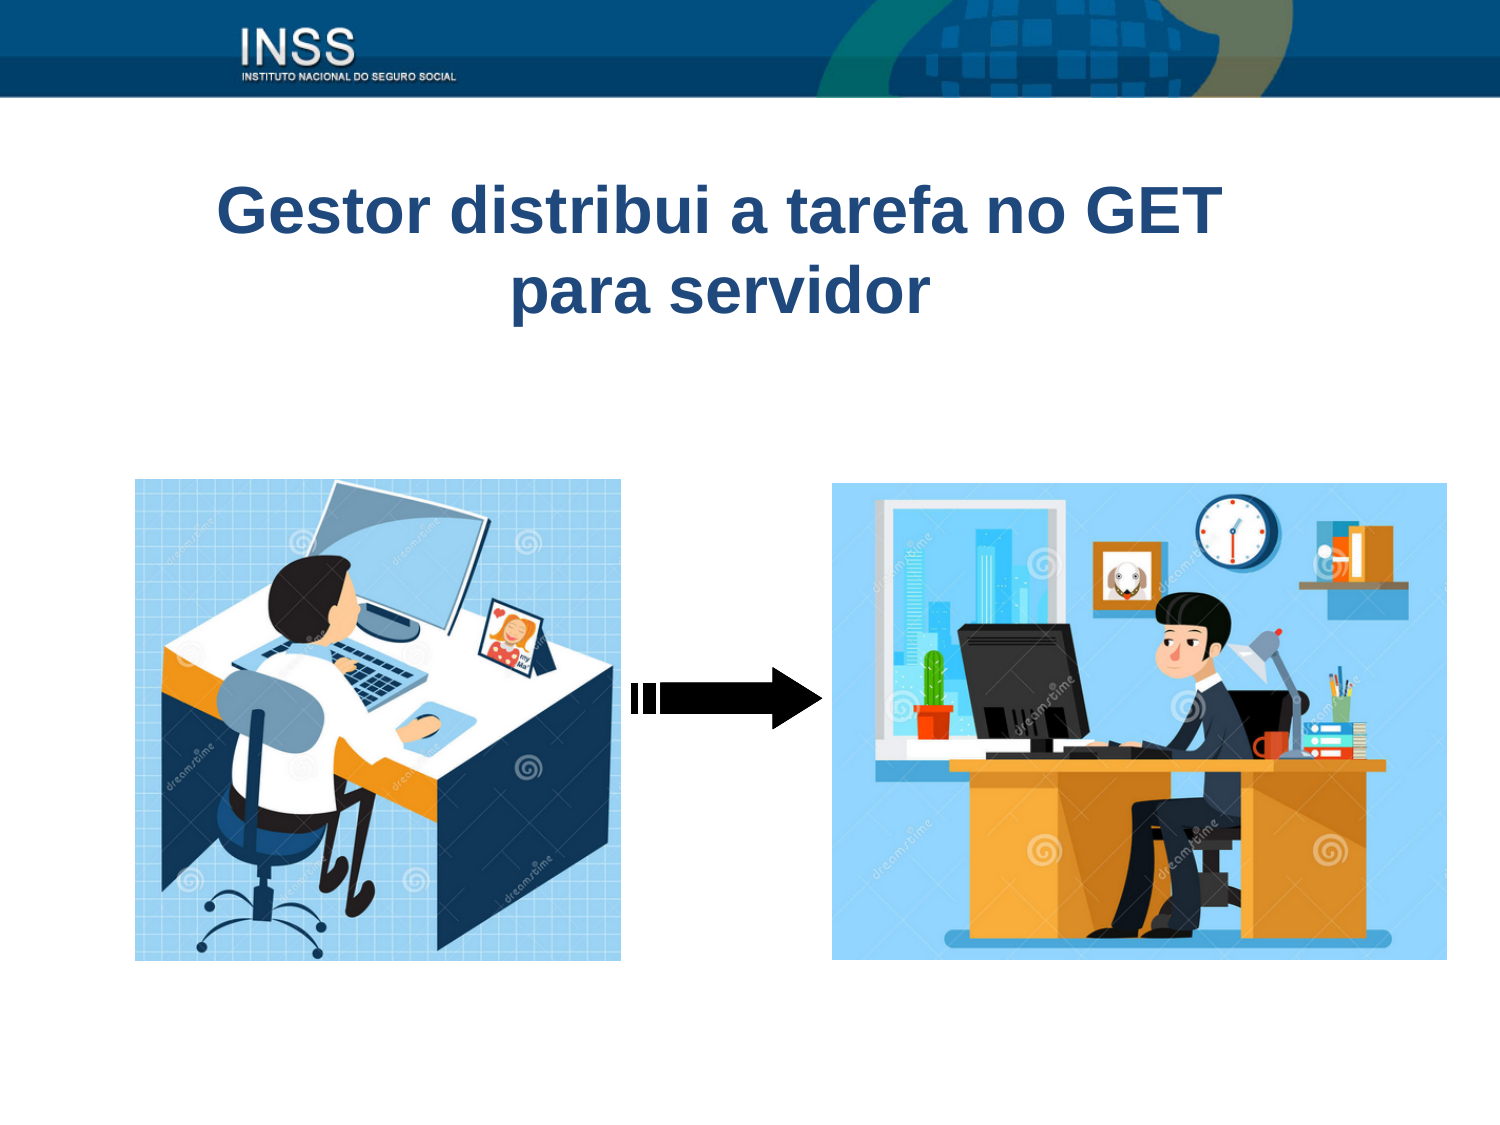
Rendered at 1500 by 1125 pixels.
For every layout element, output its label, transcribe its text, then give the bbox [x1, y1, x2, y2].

picture [135, 479, 621, 961]
text_box [643, 683, 656, 714]
text_box [631, 683, 638, 714]
picture [0, 0, 1500, 98]
text_box [661, 668, 821, 728]
text_box Gestor distribui a tarefa no GET para servidor [171, 159, 1270, 335]
picture [832, 483, 1447, 960]
